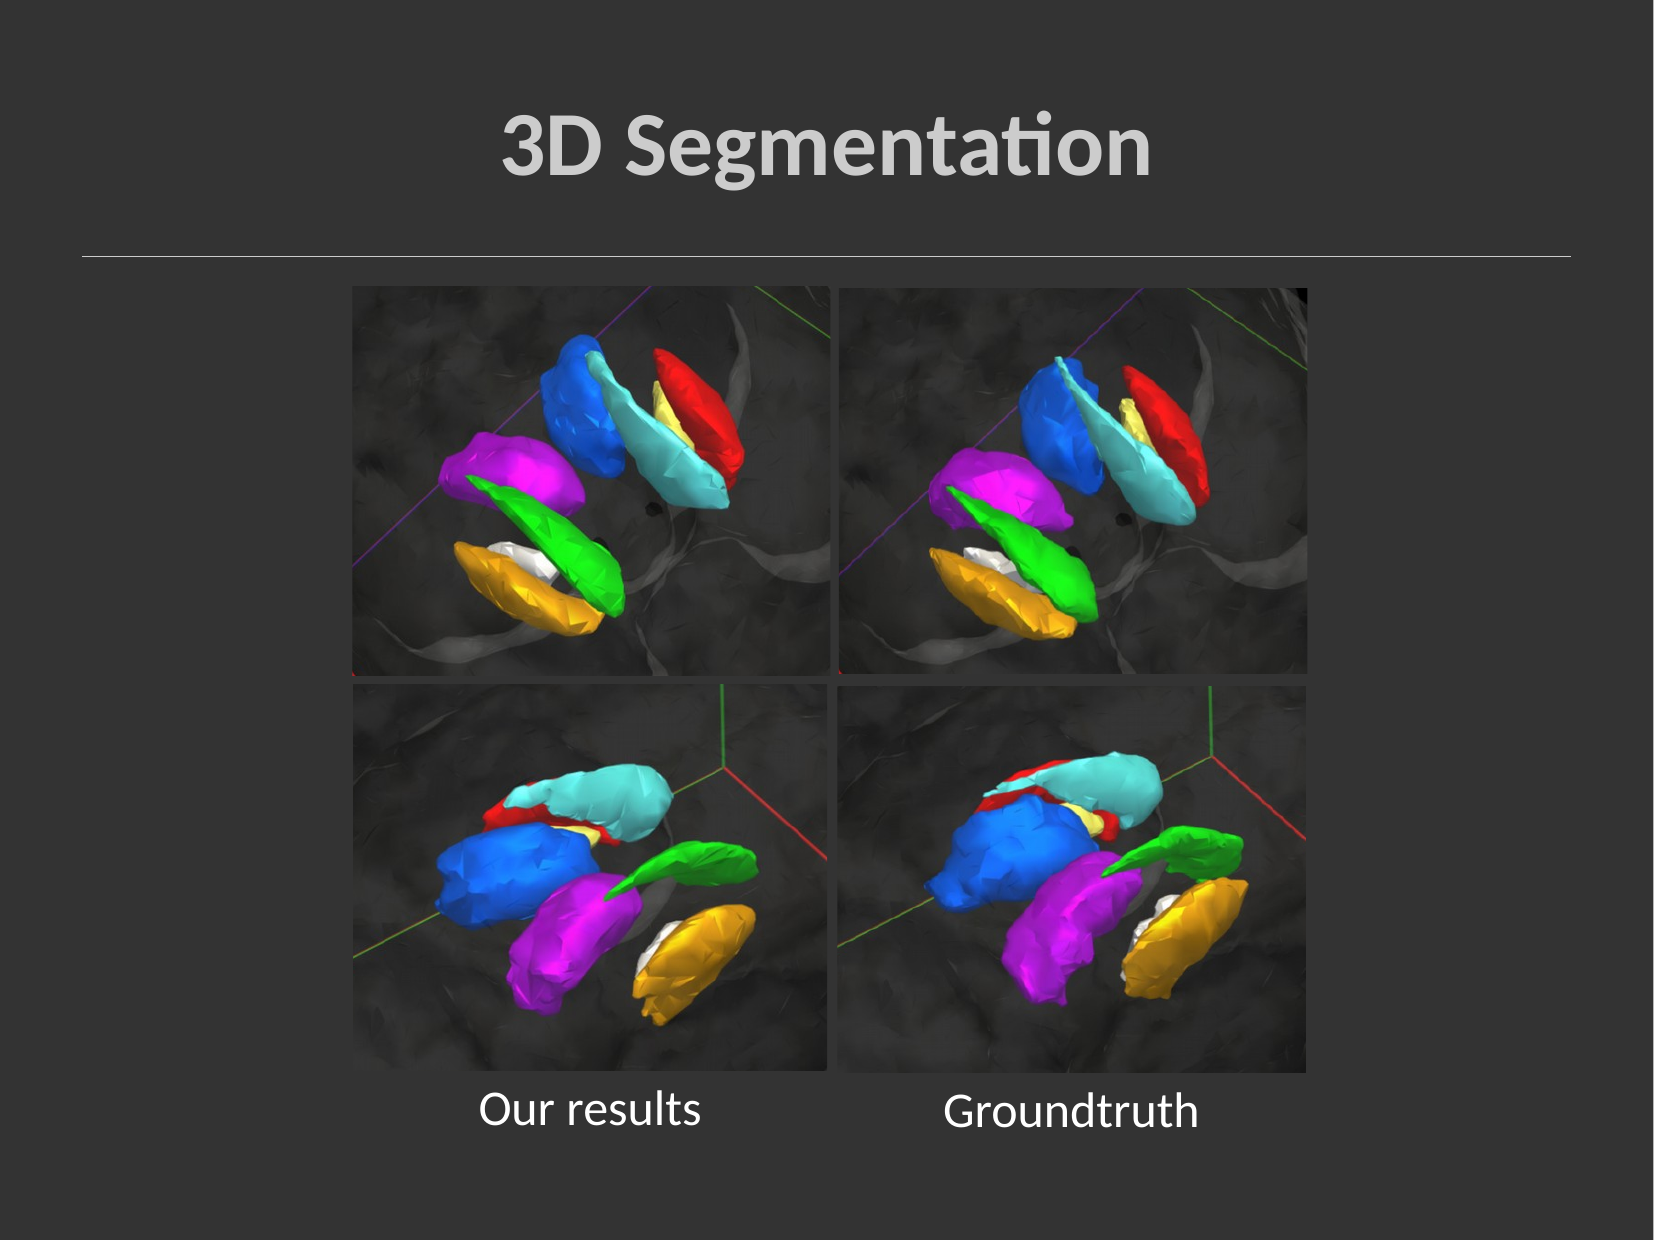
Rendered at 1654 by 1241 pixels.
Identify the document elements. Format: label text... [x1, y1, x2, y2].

title 3D Segmentation [82, 49, 1571, 257]
picture [352, 286, 831, 676]
picture [837, 686, 1306, 1073]
picture [838, 288, 1308, 674]
picture [353, 684, 828, 1071]
